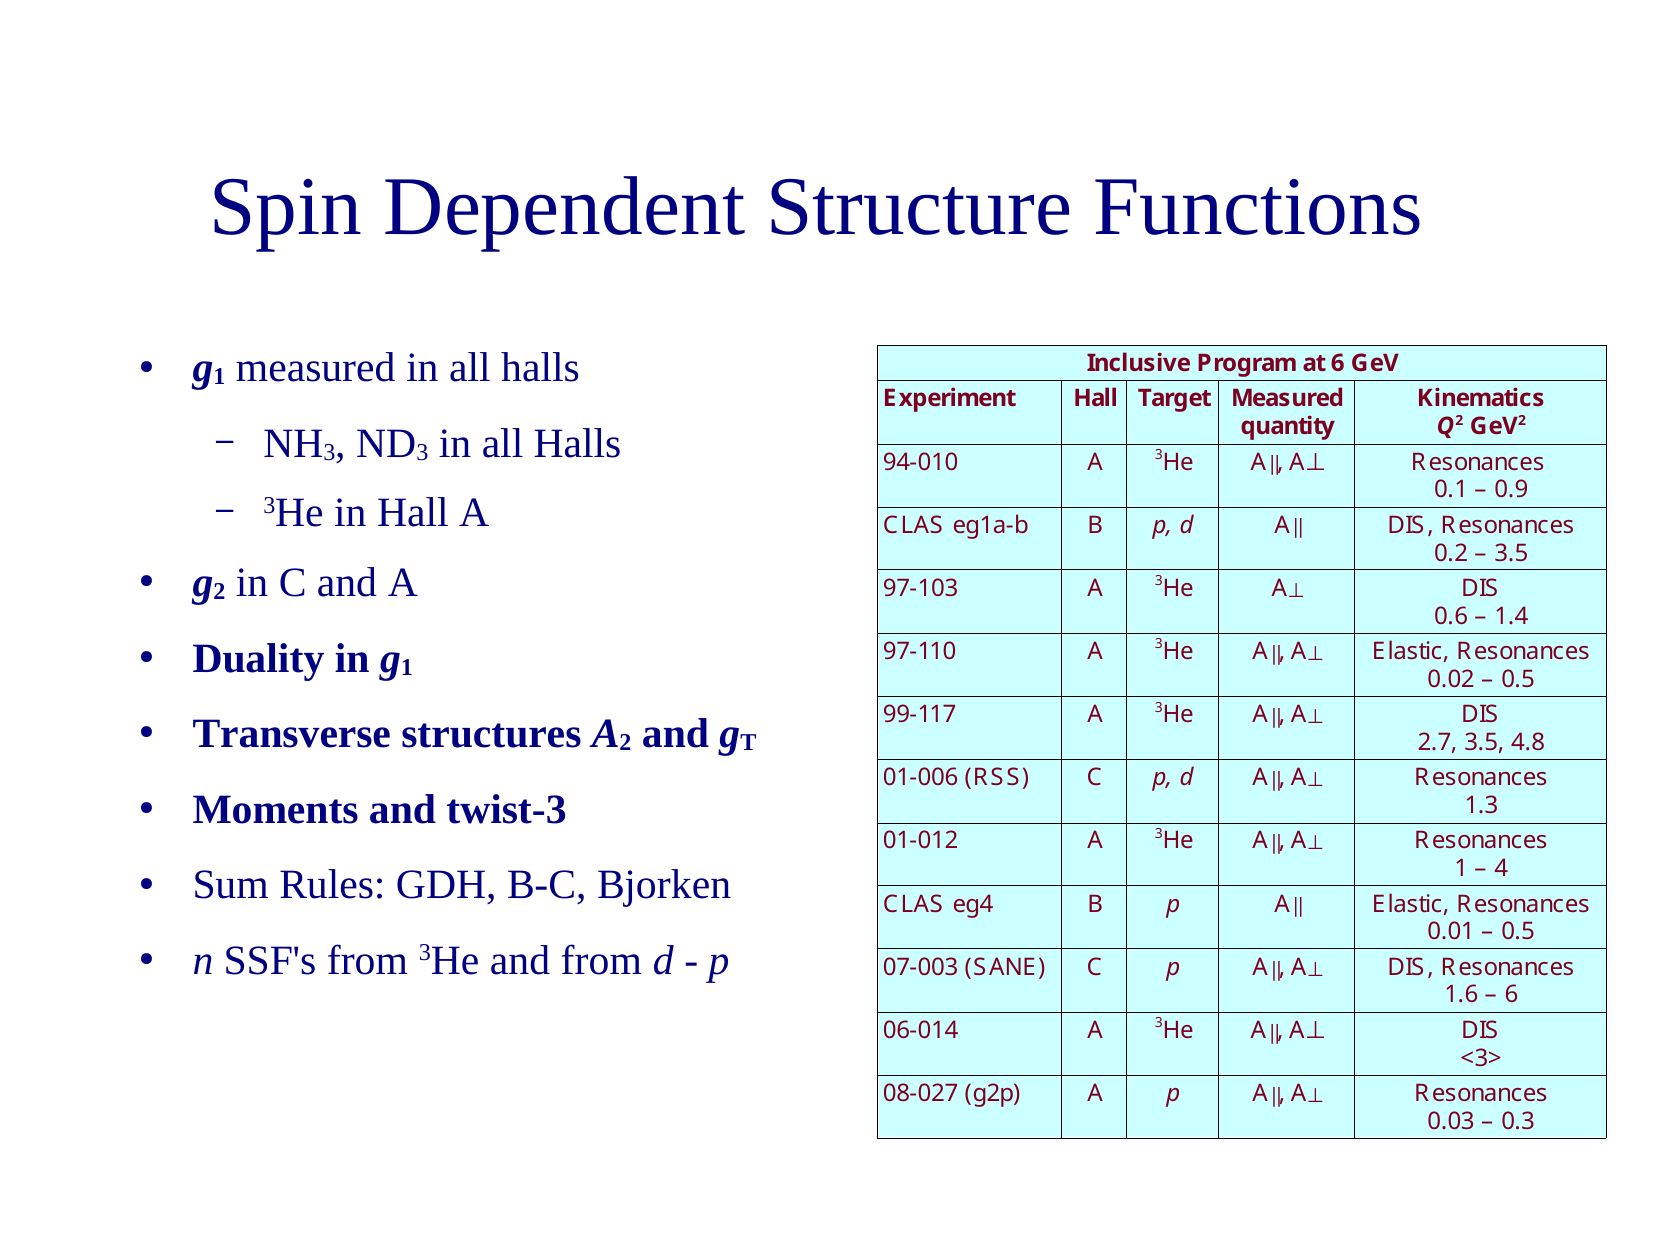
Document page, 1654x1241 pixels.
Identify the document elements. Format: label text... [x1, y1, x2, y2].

title Spin Dependent Structure Functions [121, 102, 1534, 311]
chart [868, 345, 1616, 1159]
list g1 measured in all halls NH3, ND3 in all Halls 3He in Hall A g2 in C and A Duality in g1 Transverse structures A2 and gT Moments and twist-3 Sum Rules: GDH, B-C, Bjorken n SSF's from 3He and from d - p [121, 344, 811, 1127]
